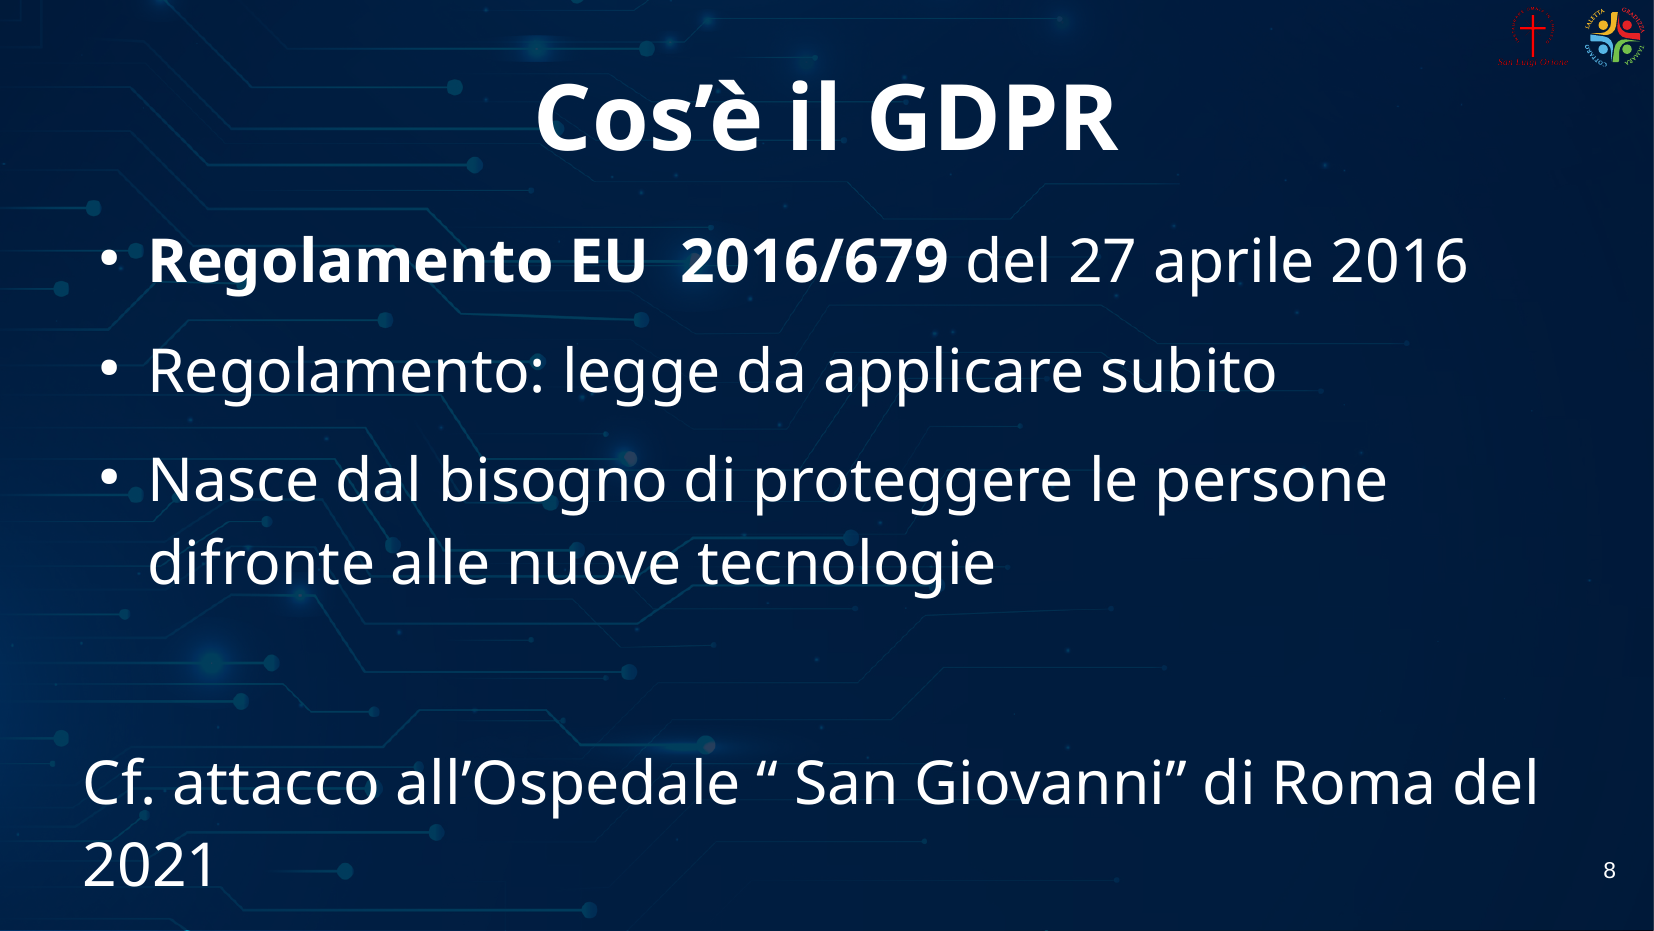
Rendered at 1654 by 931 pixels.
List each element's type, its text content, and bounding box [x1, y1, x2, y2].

list Regolamento EU 2016/679 del 27 aprile 2016 Regolamento: legge da applicare subito Nasce dal bisogno di proteggere le persone difronte alle nuove tecnologie Cf. attacco all’Ospedale “ San Giovanni” di Roma del 2021 [82, 217, 1571, 916]
picture [1498, 7, 1568, 37]
title Cos’è il GDPR [82, 37, 1571, 193]
